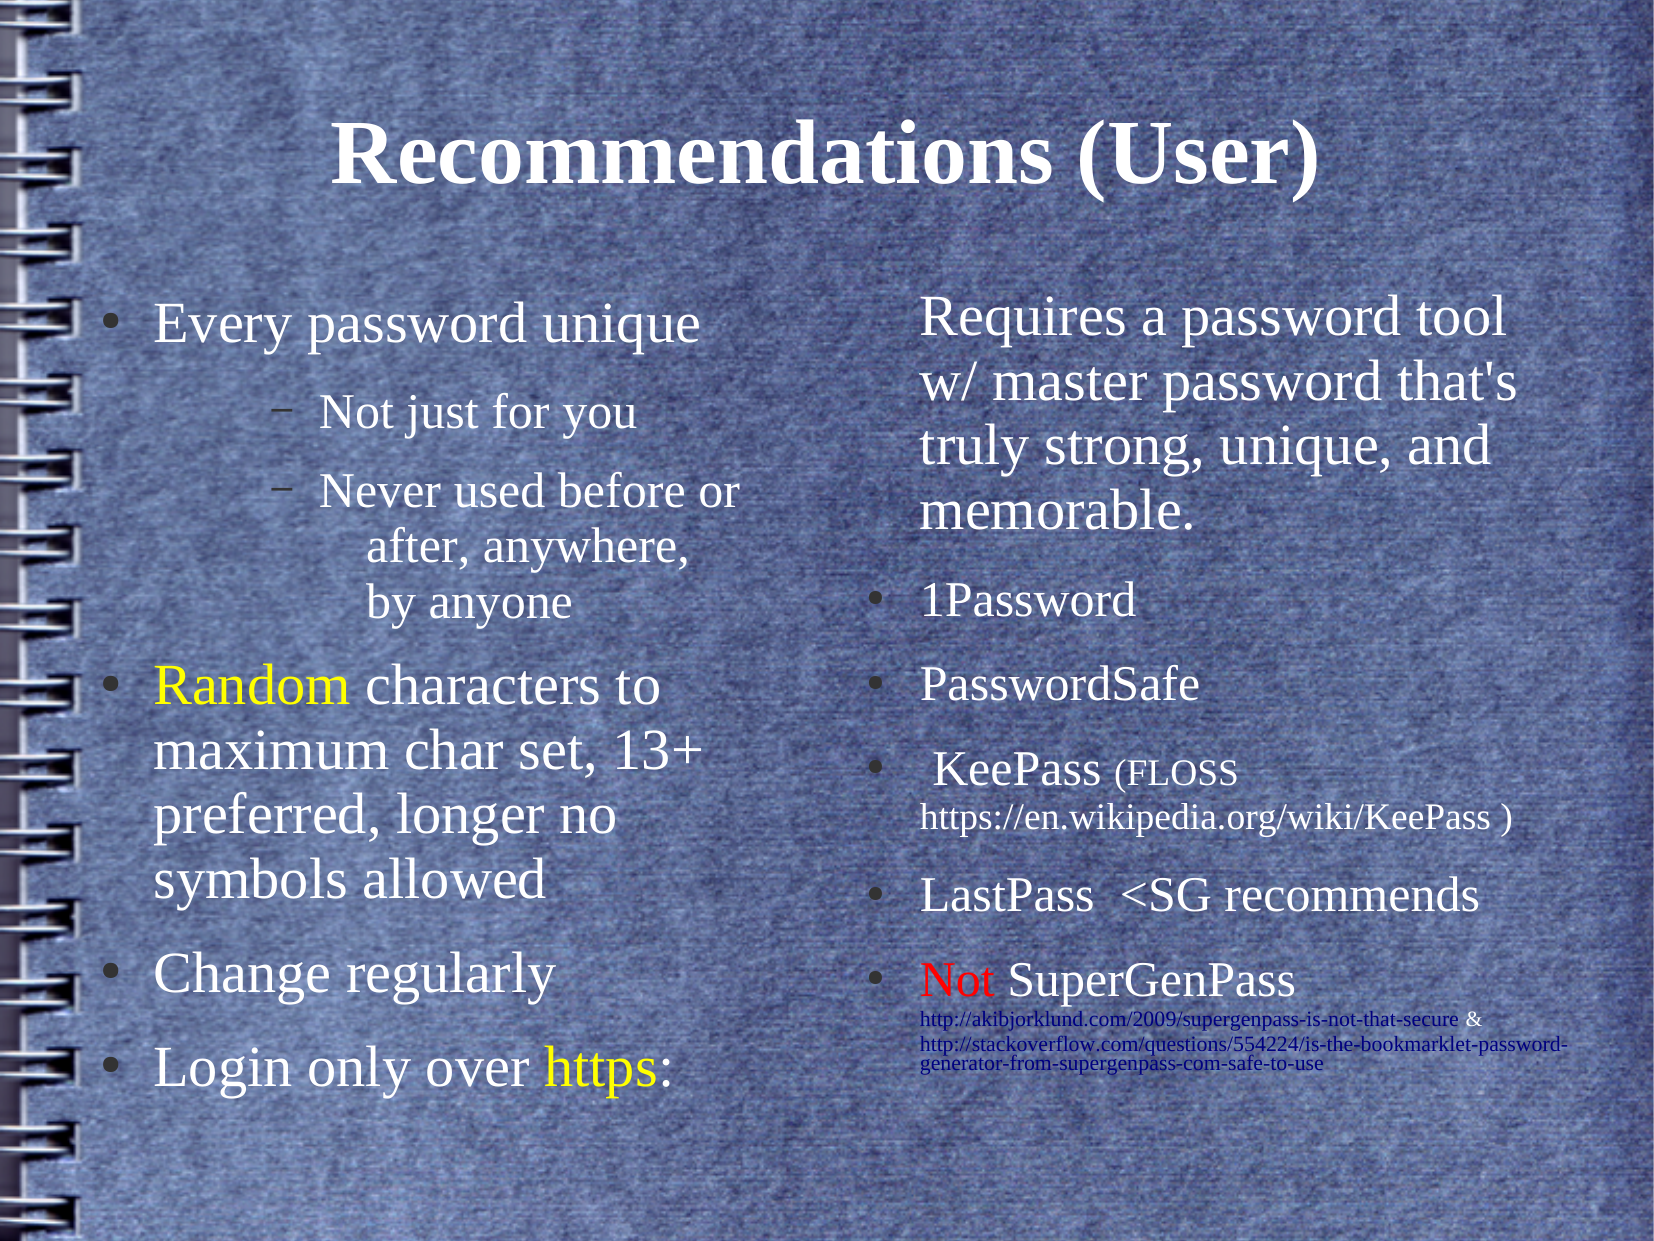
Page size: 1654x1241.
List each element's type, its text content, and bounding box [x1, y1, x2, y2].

list Requires a password tool w/ master password that's truly strong, unique, and memorable. 1Password PasswordSafe KeePass (FLOSS https://en.wikipedia.org/wiki/KeePass ) LastPass <SG recommends Not SuperGenPass http://akibjorklund.com/2009/supergenpass-is-not-that-secure & http://stackoverflow.com/questions/554224/is-the-bookmarklet-password-generator-from-supergenpass-com-safe-to-use [848, 283, 1576, 1088]
title Recommendations (User) [82, 49, 1571, 257]
picture [0, 0, 1654, 1241]
list Every password unique Not just for you Never used before or after, anywhere, by anyone Random characters to maximum char set, 13+ preferred, longer no symbols allowed Change regularly Login only over https: [82, 290, 809, 1109]
